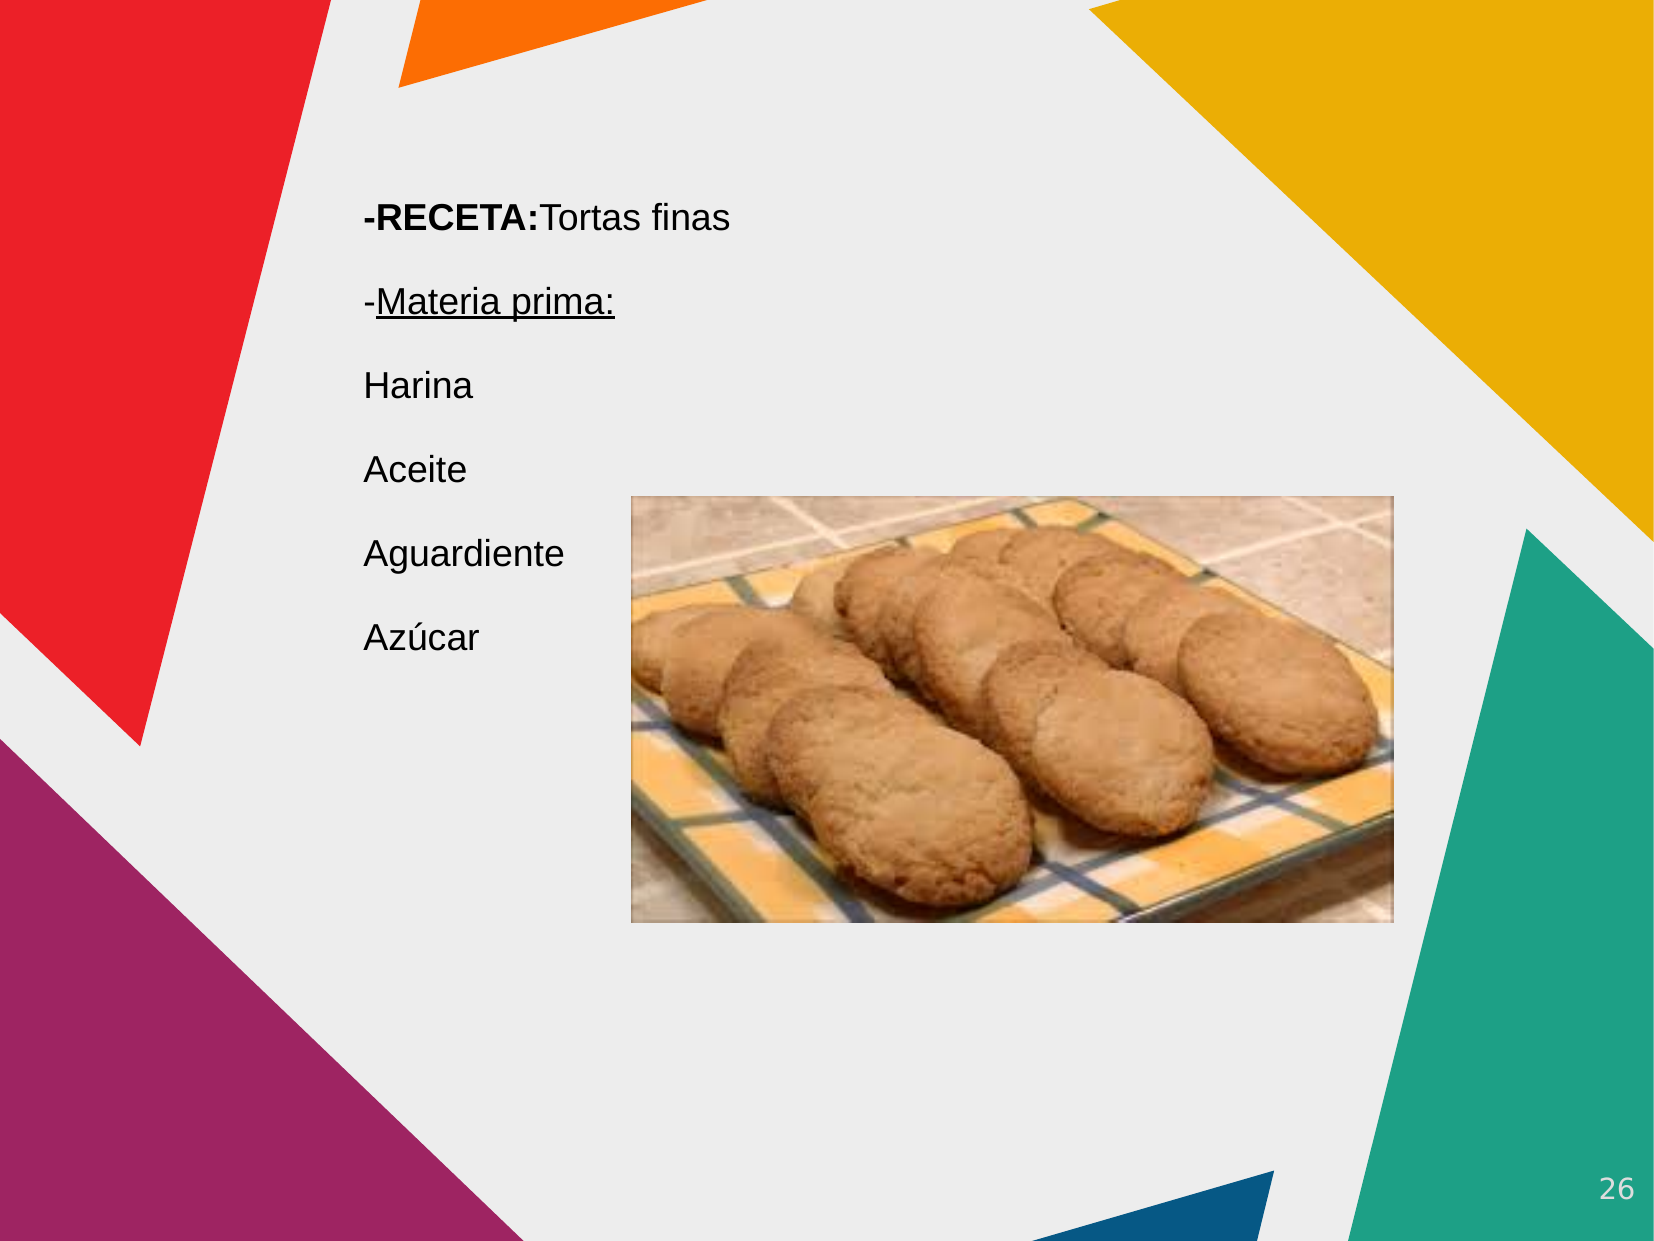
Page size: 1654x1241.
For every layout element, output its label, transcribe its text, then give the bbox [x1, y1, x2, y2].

picture [631, 496, 1394, 923]
text_box -RECETA:Tortas finas -Materia prima: Harina Aceite Aguardiente Azúcar [348, 188, 839, 727]
